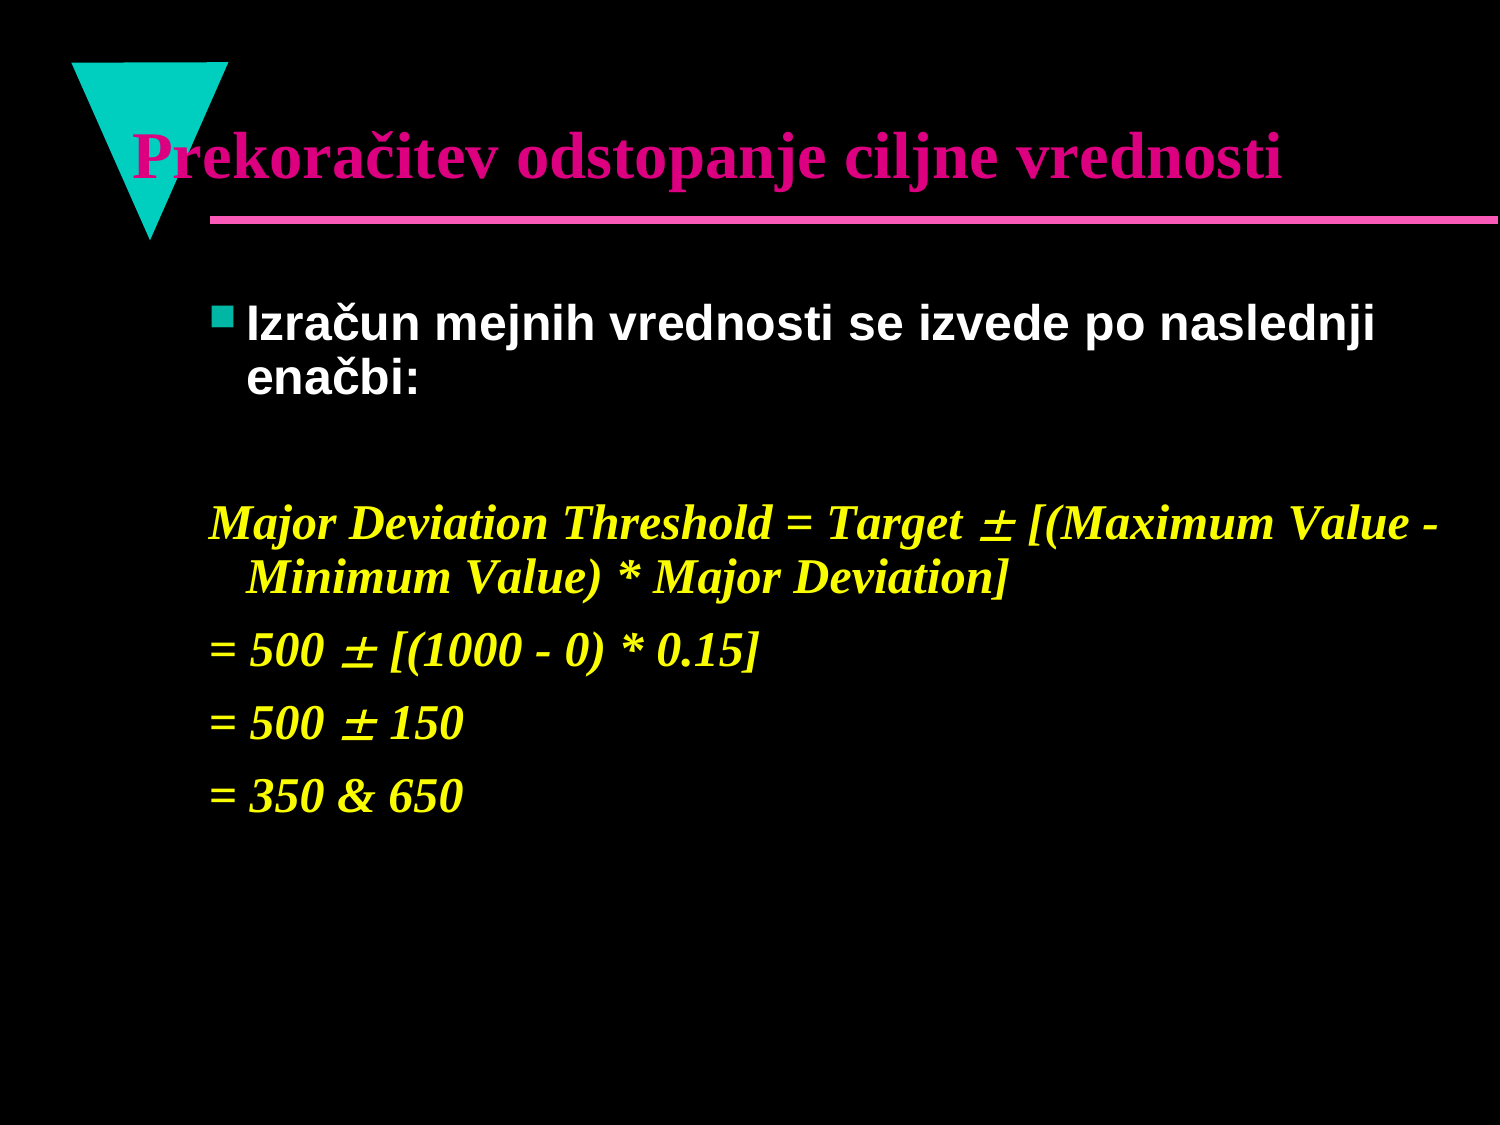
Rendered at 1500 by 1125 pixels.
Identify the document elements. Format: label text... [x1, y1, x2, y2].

title Prekoračitev odstopanje ciljne vrednosti [117, 63, 1500, 251]
list Izračun mejnih vrednosti se izvede po naslednji enačbi: Major Deviation Threshold = Target  [(Maximum Value - Minimum Value) * Major Deviation] = 500  [(1000 - 0) * 0.15] = 500  150 = 350 & 650 [118, 289, 1500, 963]
